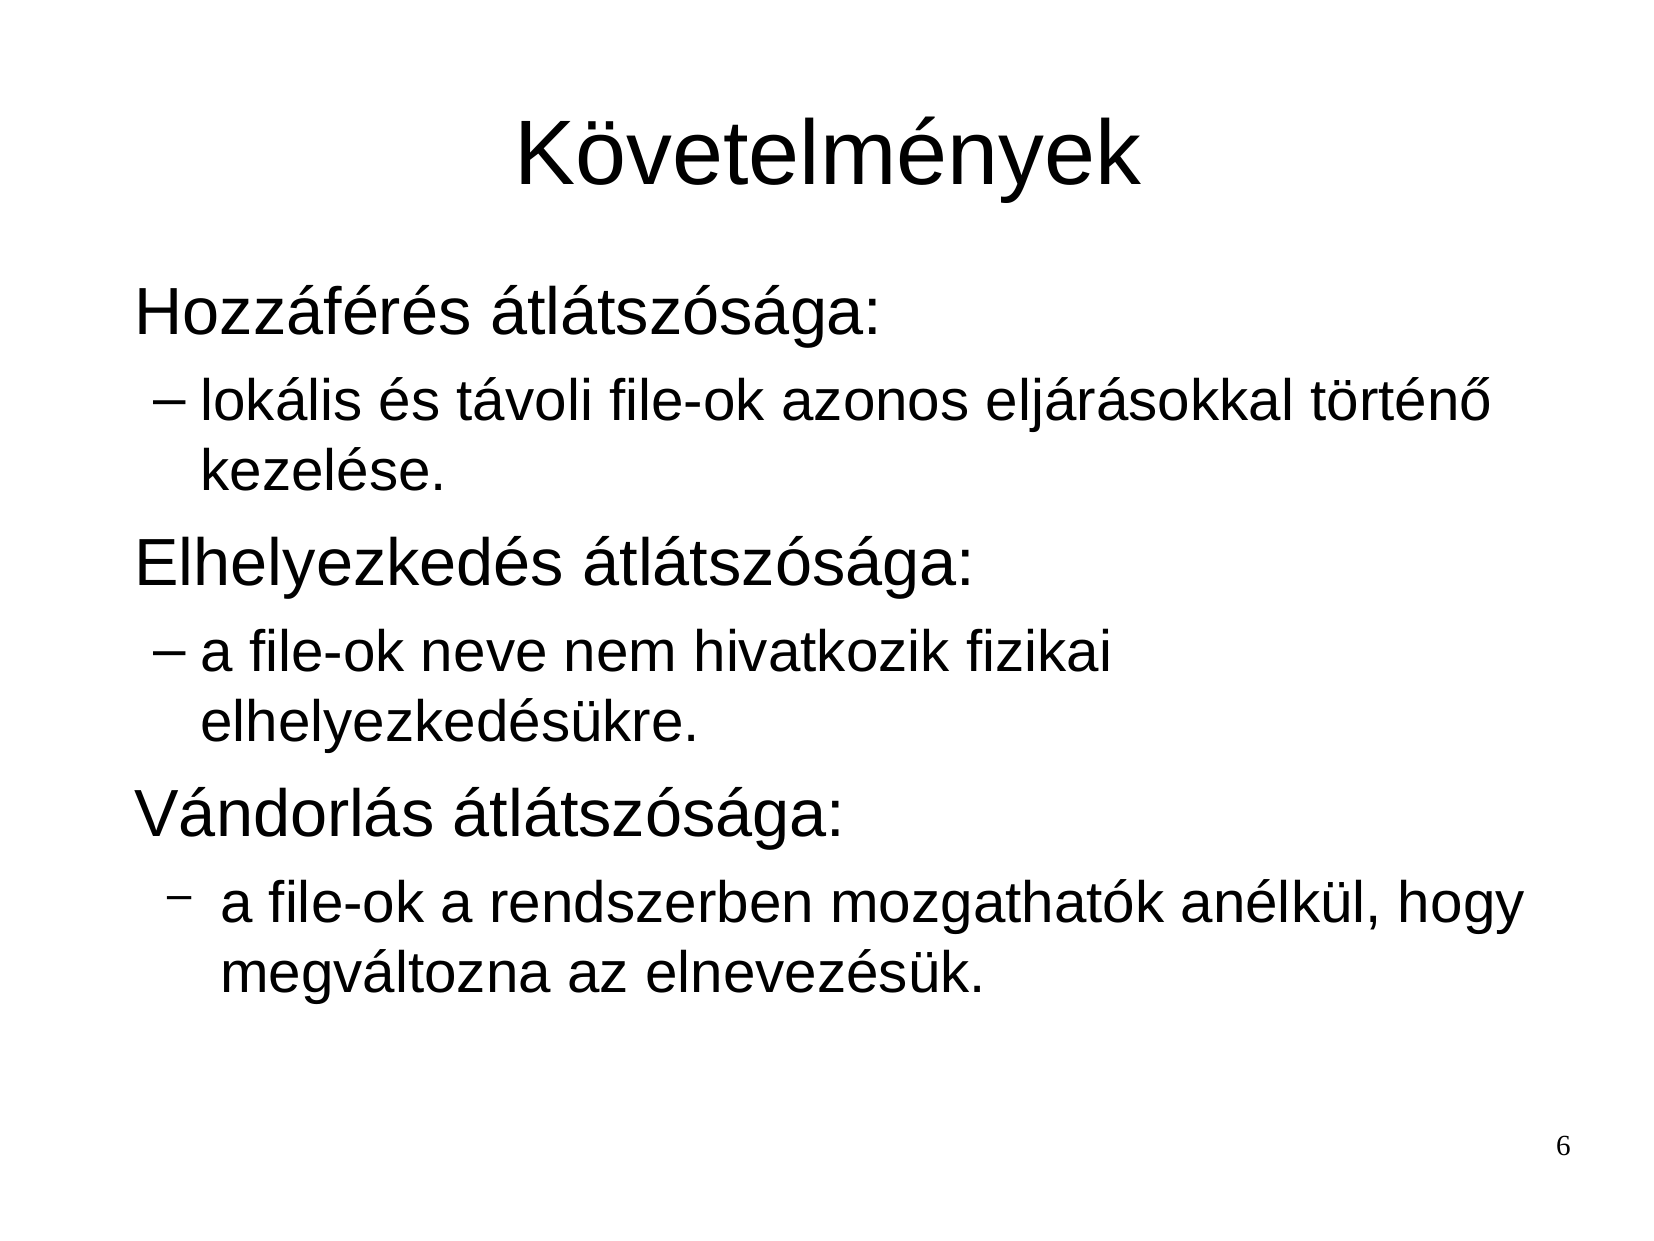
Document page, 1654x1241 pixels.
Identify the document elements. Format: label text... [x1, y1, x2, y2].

list Hozzáférés átlátszósága: lokális és távoli file-ok azonos eljárásokkal történő kezelése. Elhelyezkedés átlátszósága: a file-ok neve nem hivatkozik fizikai elhelyezkedésükre. Vándorlás átlátszósága: a file-ok a rendszerben mozgathatók anélkül, hogy megváltozna az elnevezésük. [63, 259, 1626, 1153]
title Követelmények [36, 44, 1621, 252]
